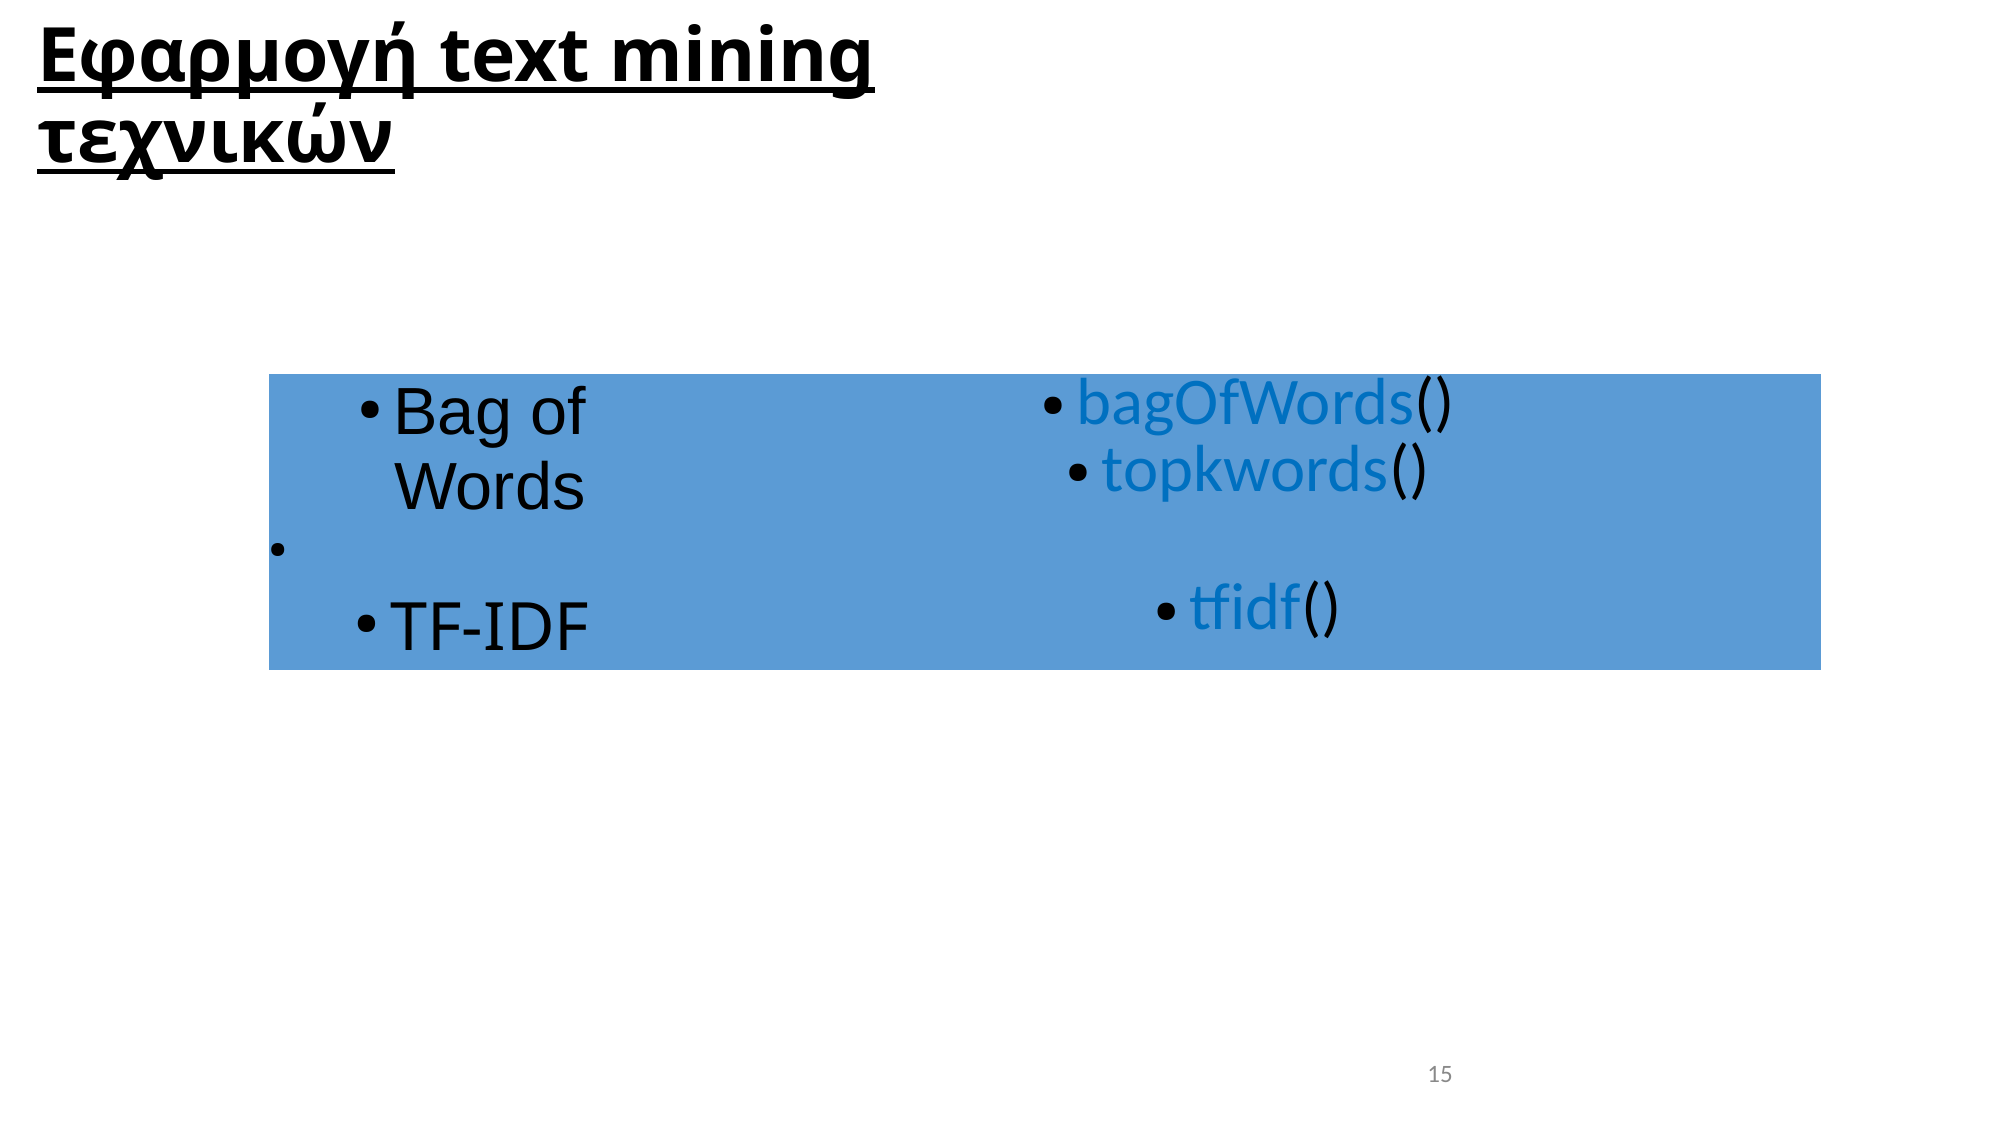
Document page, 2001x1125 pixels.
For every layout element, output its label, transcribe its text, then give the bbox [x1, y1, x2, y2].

table_cell TF-IDF [269, 580, 675, 670]
table_cell tfidf() [675, 580, 1821, 670]
table_header Bag of Words [269, 374, 675, 580]
title Εφαρμογή text mining τεχνικών [22, 0, 1237, 197]
table_header bagOfWords() topkwords() [675, 374, 1821, 580]
text_box [1412, 1042, 1863, 1103]
